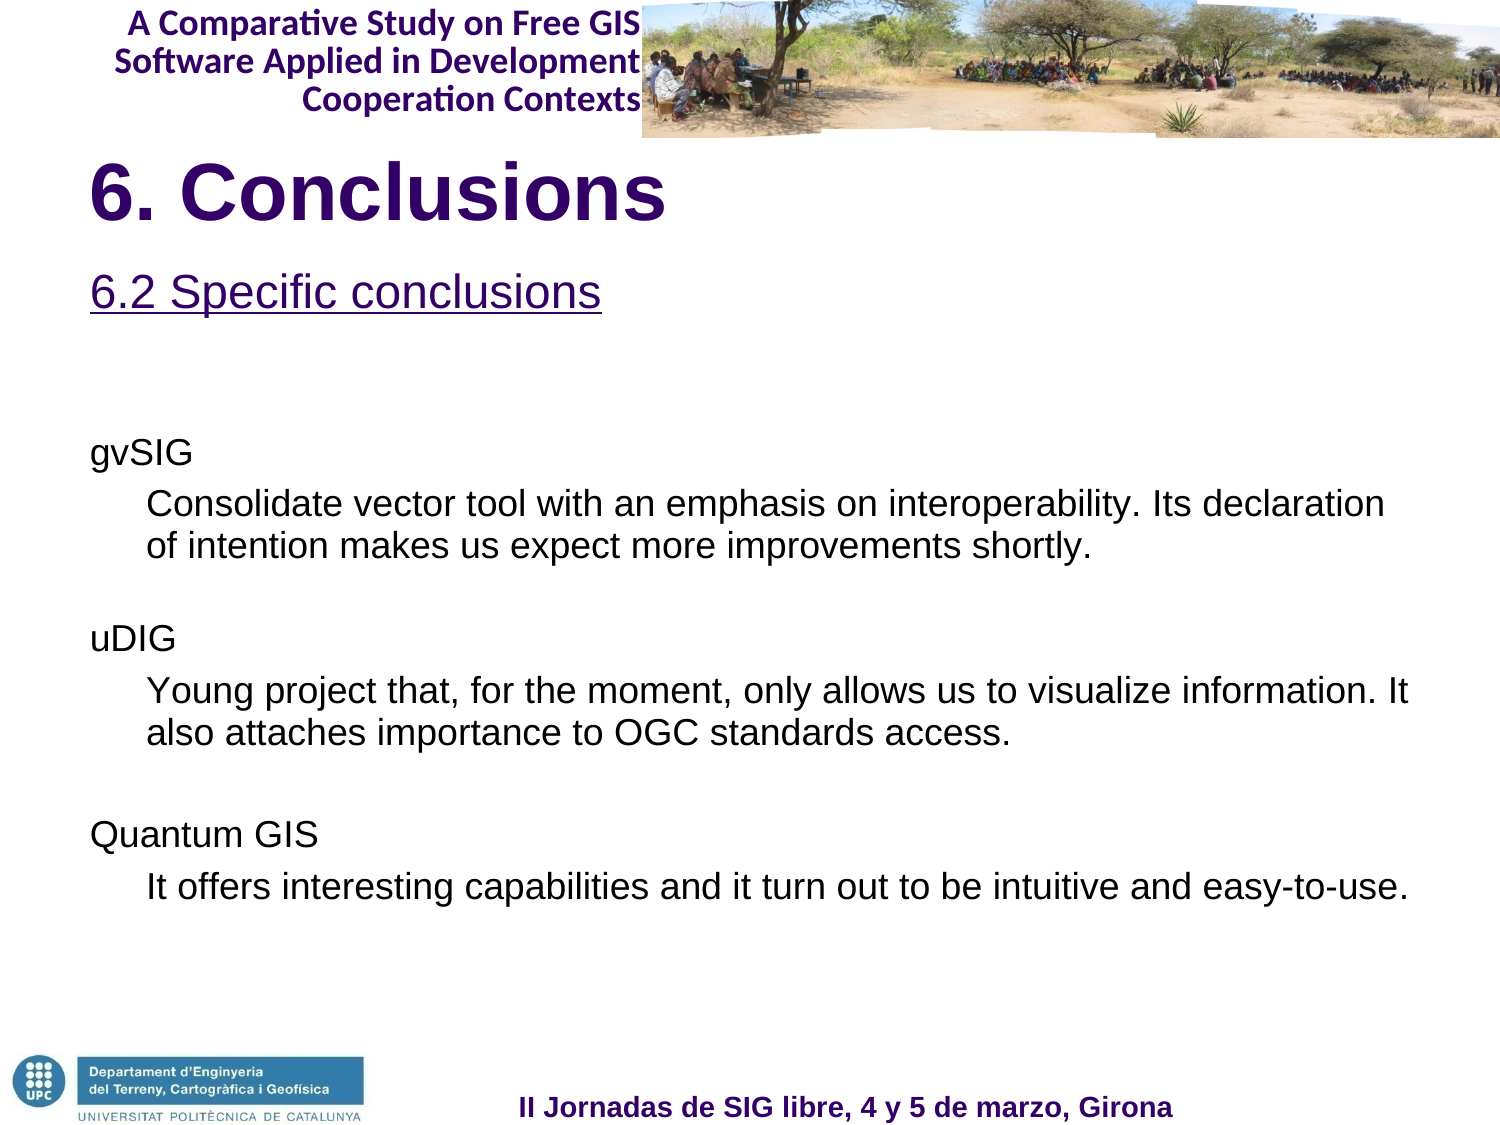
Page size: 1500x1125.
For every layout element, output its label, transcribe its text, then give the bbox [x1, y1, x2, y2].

picture [0, 1054, 376, 1125]
text_box II Jornadas de SIG libre, 4 y 5 de marzo, Girona [360, 1083, 1341, 1125]
title 6. Conclusions [75, 139, 1199, 257]
text_box 6.2 Specific conclusions gvSIG Consolidate vector tool with an emphasis on interoperability. Its declaration of intention makes us expect more improvements shortly. uDIG Young project that, for the moment, only allows us to visualize information. It also attaches importance to OGC standards access. Quantum GIS It offers interesting capabilities and it turn out to be intuitive and easy-to-use. [75, 257, 1426, 1043]
picture [642, 0, 1500, 138]
